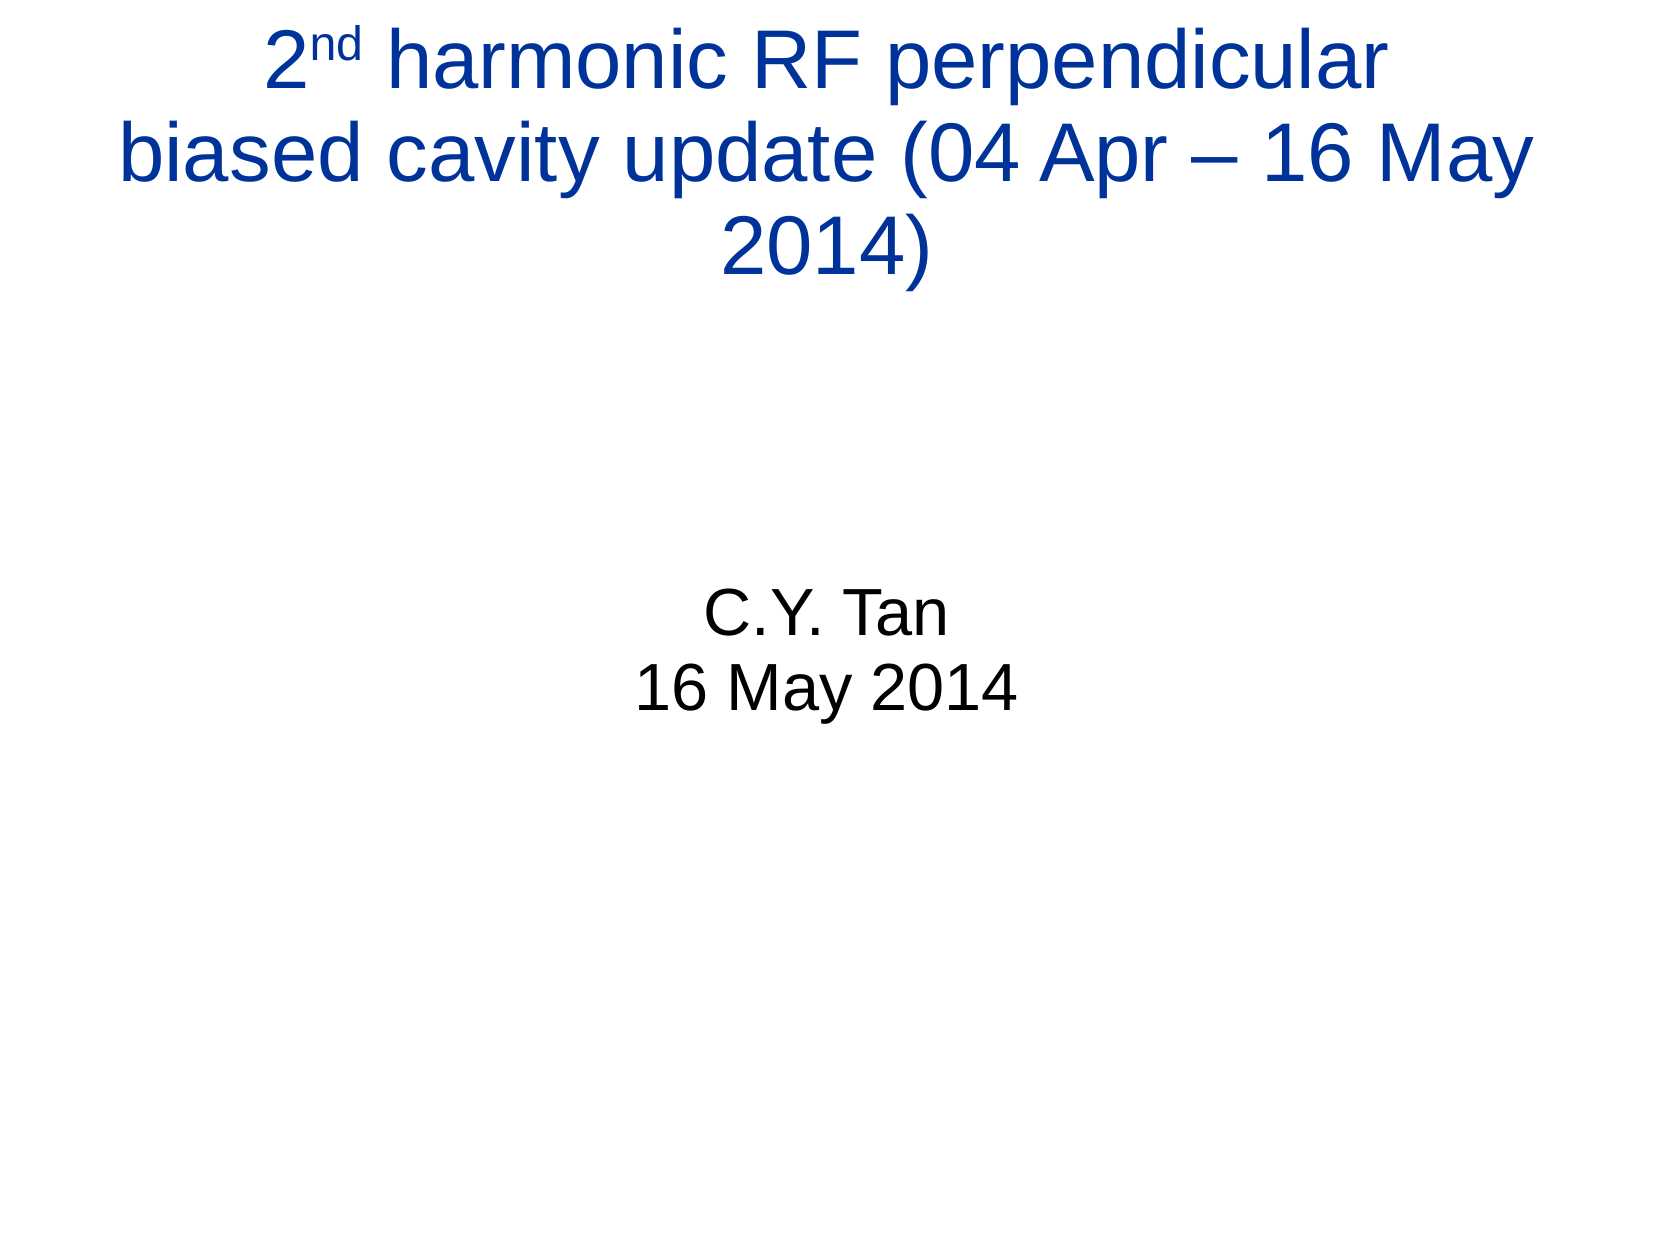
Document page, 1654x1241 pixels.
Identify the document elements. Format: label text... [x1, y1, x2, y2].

title 2nd harmonic RF perpendicular biased cavity update (04 Apr – 16 May 2014) [82, 11, 1571, 290]
subtitle C.Y. Tan 16 May 2014 [82, 290, 1571, 1010]
